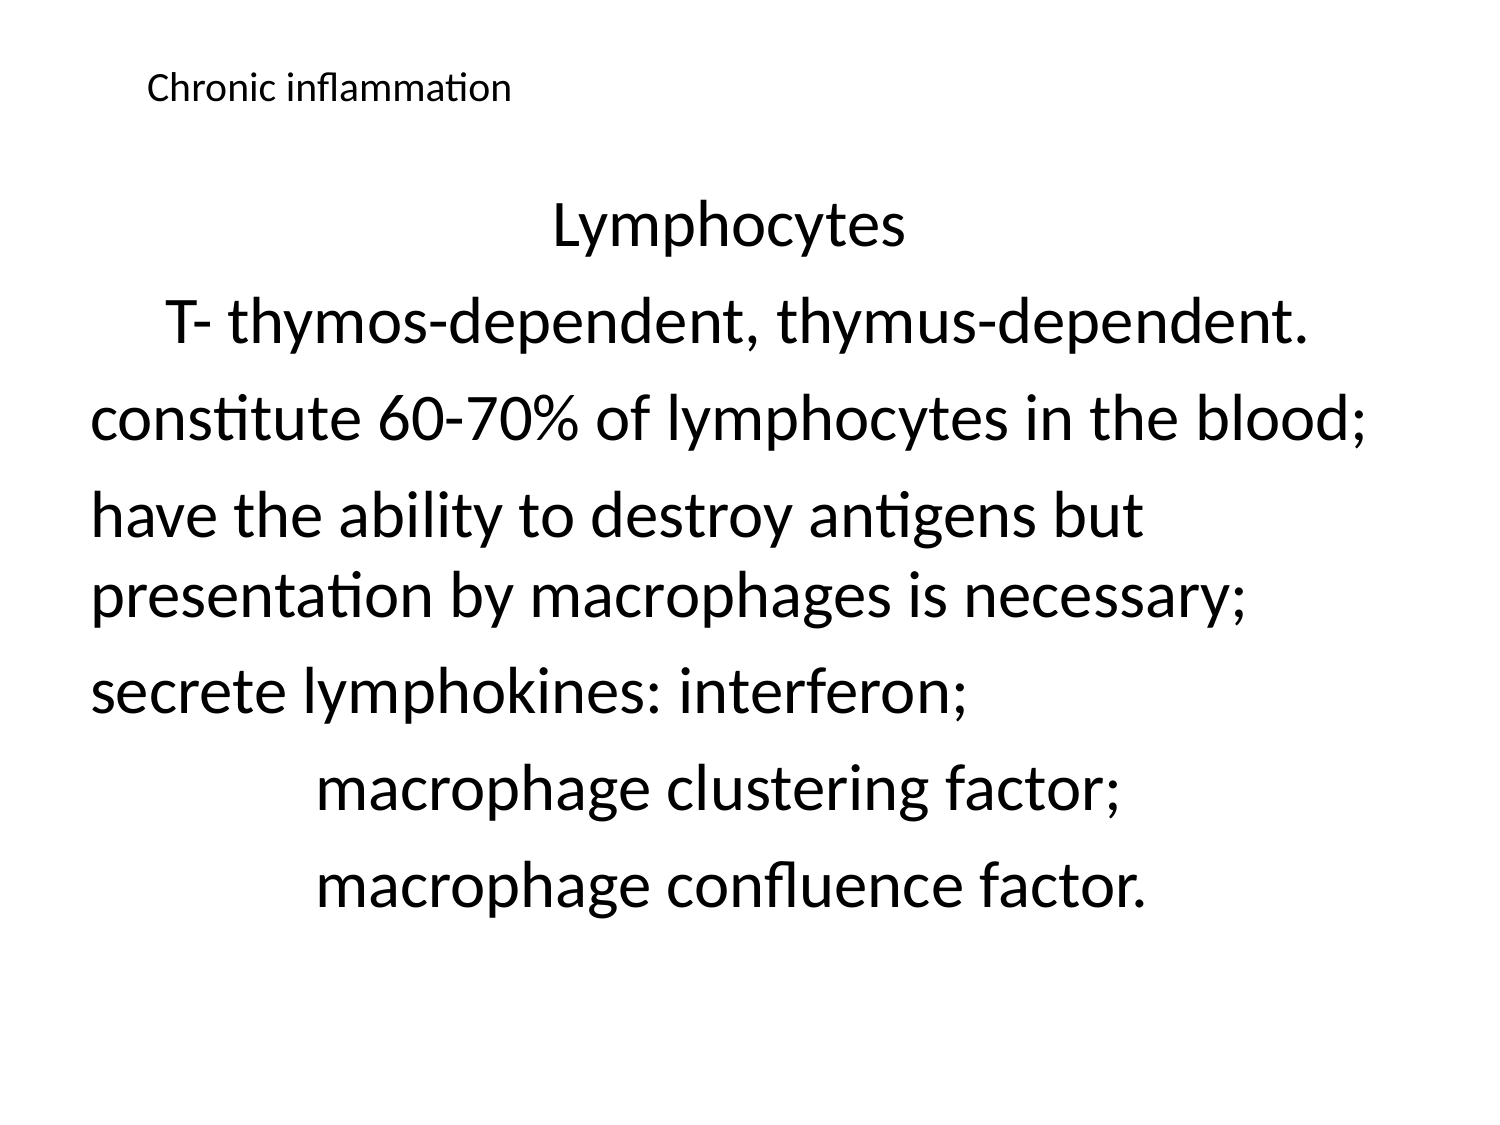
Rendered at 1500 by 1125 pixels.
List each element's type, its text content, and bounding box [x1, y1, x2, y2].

title Chronic inflammation [75, 45, 585, 126]
list Lymphocytes T- thymos-dependent, thymus-dependent. constitute 60-70% of lymphocytes in the blood; have the ability to destroy antigens but presentation by macrophages is necessary; secrete lymphokines: interferon; macrophage clustering factor; macrophage confluence factor. [75, 172, 1471, 1005]
